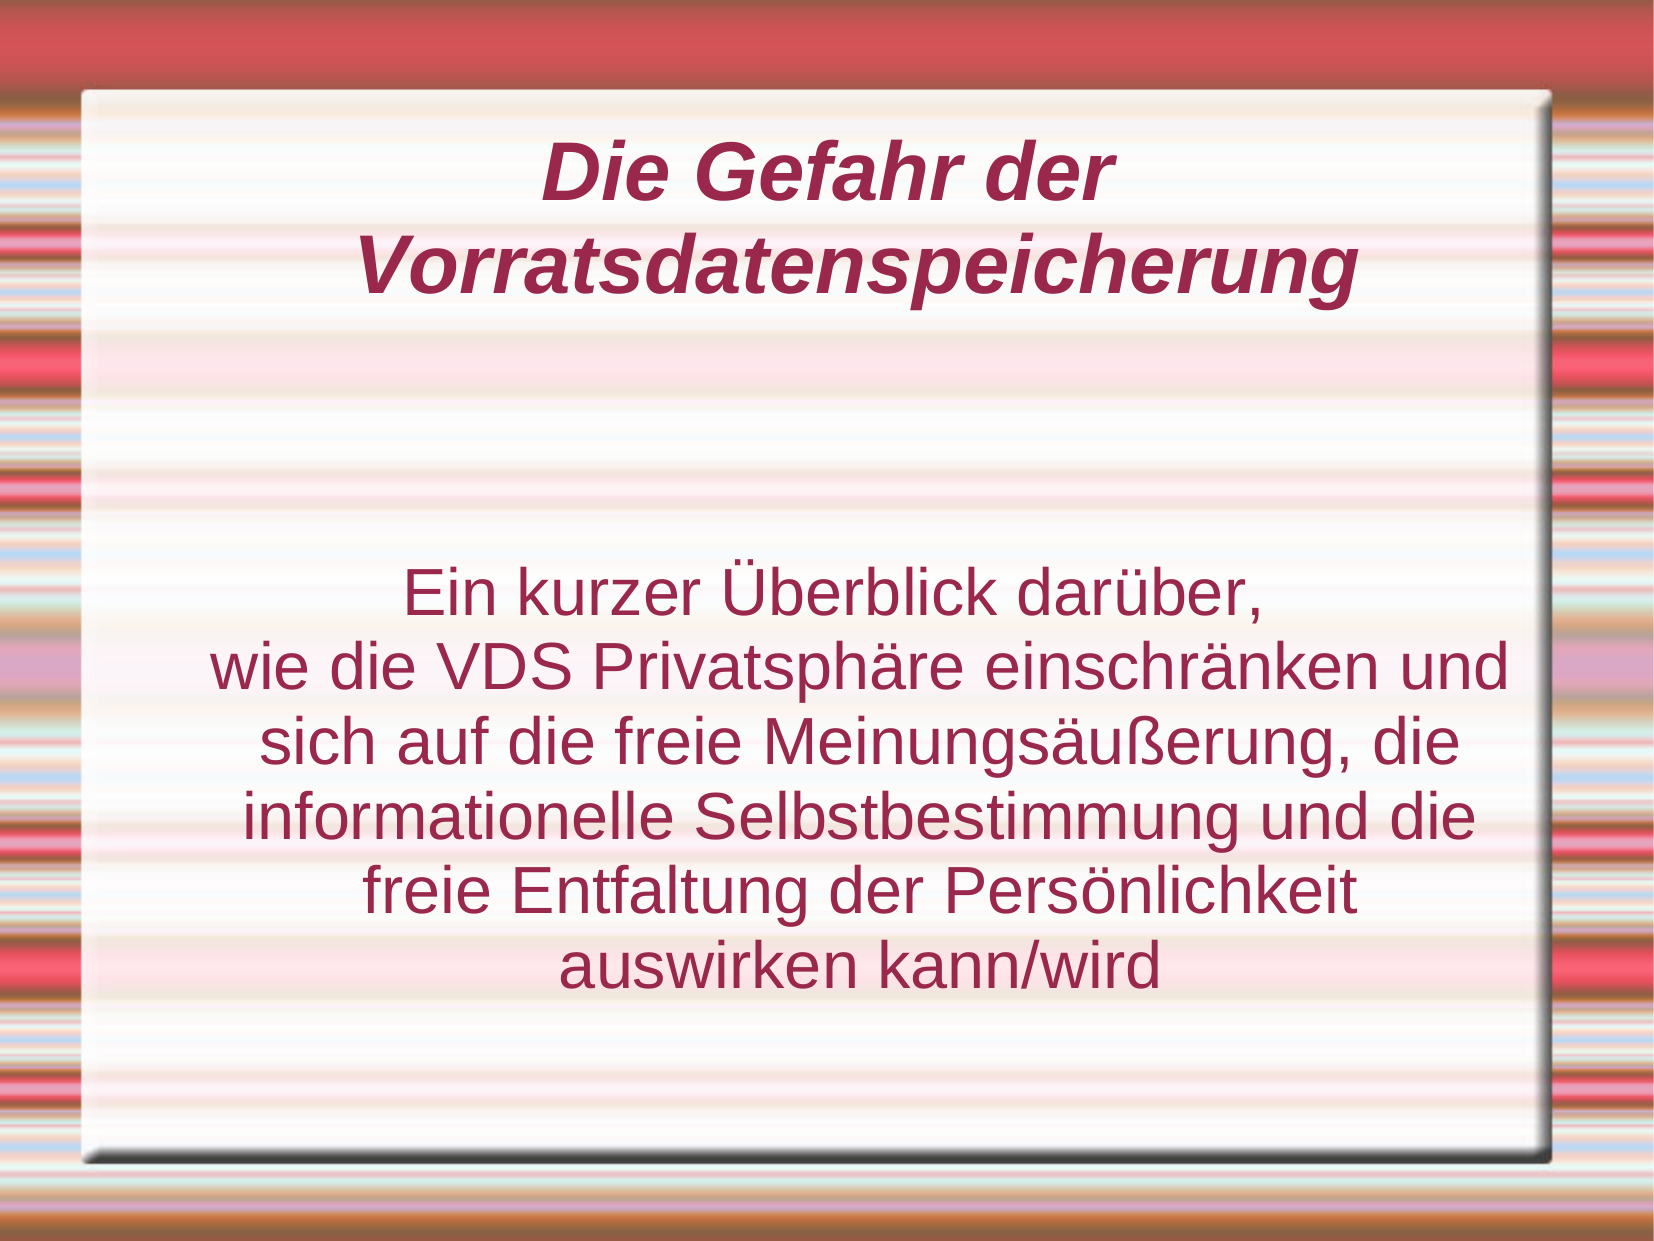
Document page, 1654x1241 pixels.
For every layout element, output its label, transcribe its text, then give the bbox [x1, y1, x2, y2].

subtitle Ein kurzer Überblick darüber, wie die VDS Privatsphäre einschränken und sich auf die freie Meinungsäußerung, die informationelle Selbstbestimmung und die freie Entfaltung der Persönlichkeit auswirken kann/wird [134, 350, 1516, 1133]
picture [0, 0, 1654, 1241]
title Die Gefahr der Vorratsdatenspeicherung [121, 114, 1534, 322]
